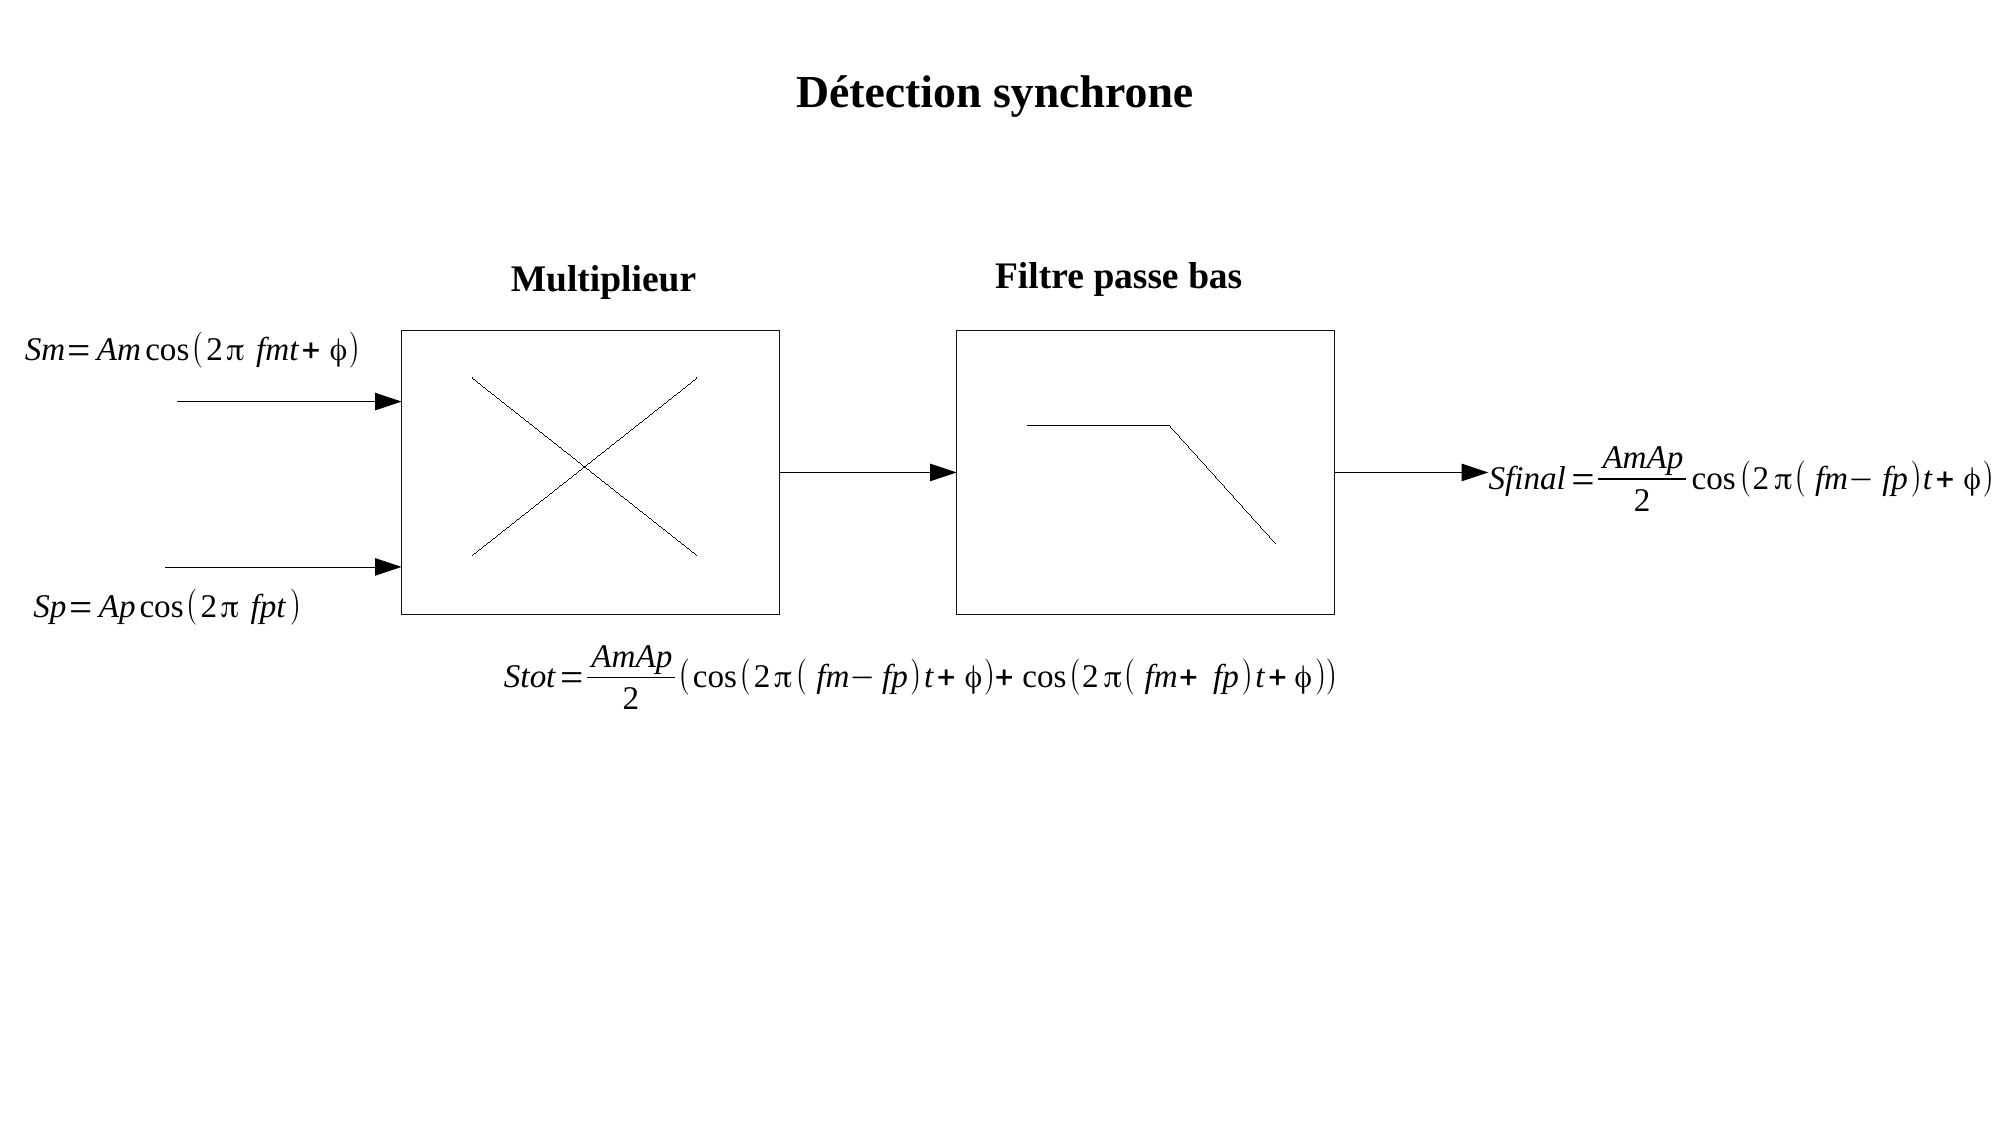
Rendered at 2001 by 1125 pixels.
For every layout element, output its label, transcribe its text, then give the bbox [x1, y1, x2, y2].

text_box [401, 330, 780, 615]
chart [1480, 439, 2000, 520]
chart [17, 330, 367, 369]
text_box Détection synchrone [781, 59, 1219, 178]
text_box Multiplieur [496, 249, 969, 308]
chart [25, 588, 308, 626]
chart [496, 637, 1343, 719]
text_box Filtre passe bas [980, 247, 1406, 390]
text_box [956, 330, 1335, 615]
